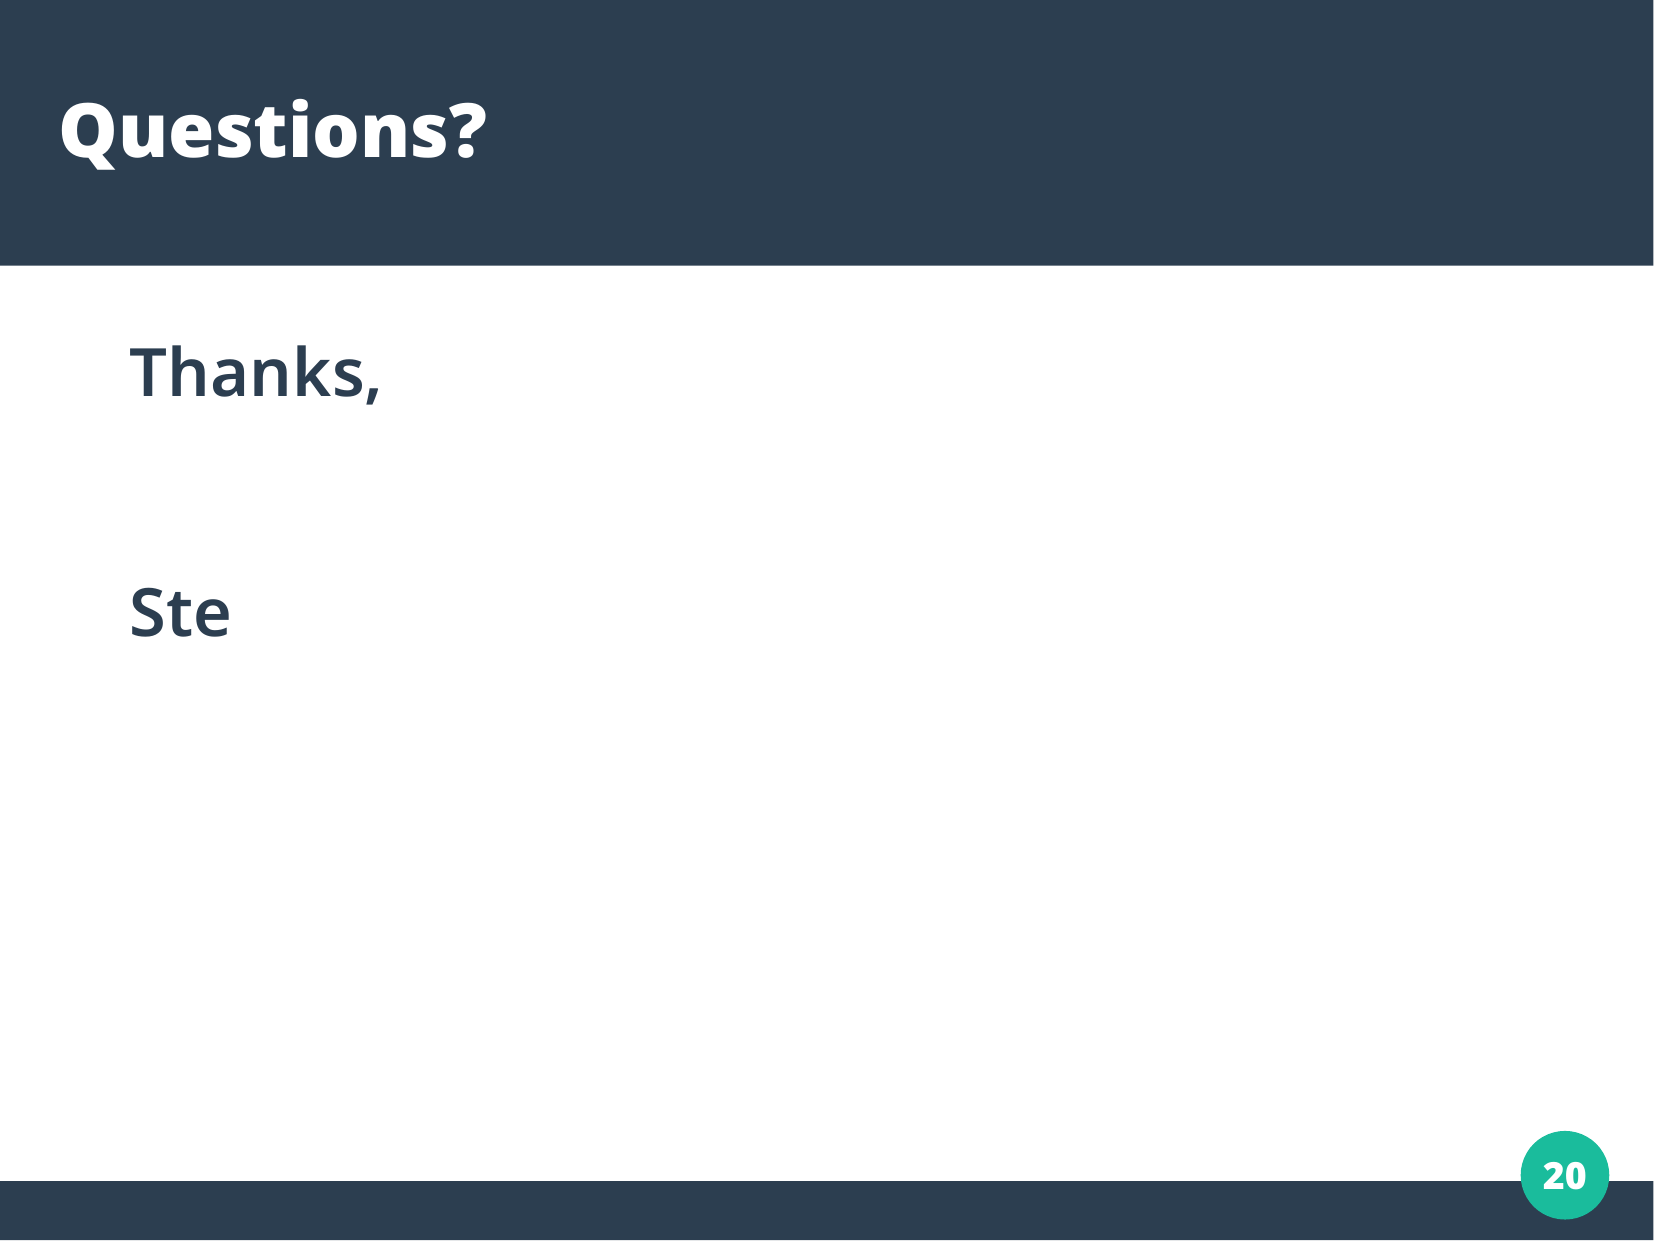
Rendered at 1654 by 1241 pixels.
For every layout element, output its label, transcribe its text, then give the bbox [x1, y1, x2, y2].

title Questions? [59, 49, 1595, 207]
list Thanks, Ste [59, 324, 1595, 1152]
